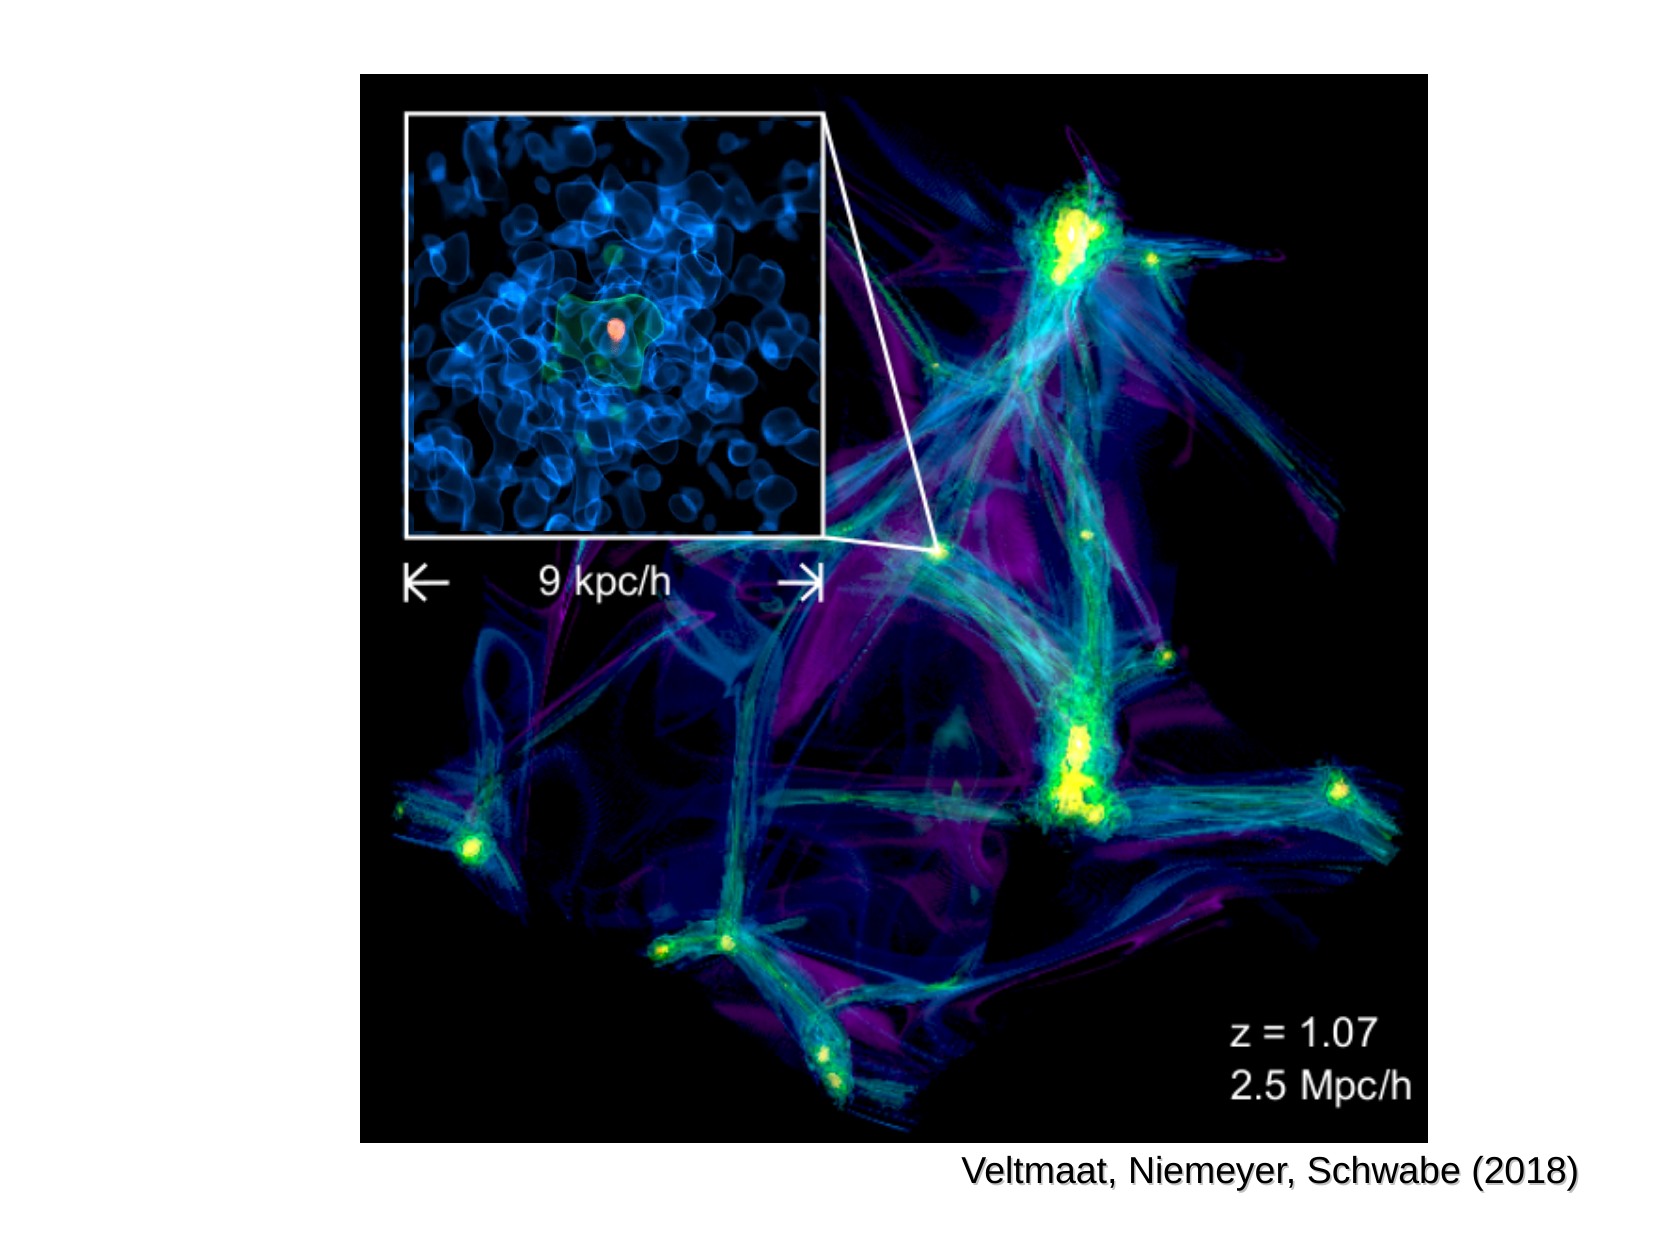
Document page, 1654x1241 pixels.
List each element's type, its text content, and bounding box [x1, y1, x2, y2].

picture [360, 74, 1428, 1143]
text_box [414, 120, 820, 532]
text_box Veltmaat, Niemeyer, Schwabe (2018) [946, 1142, 1636, 1241]
